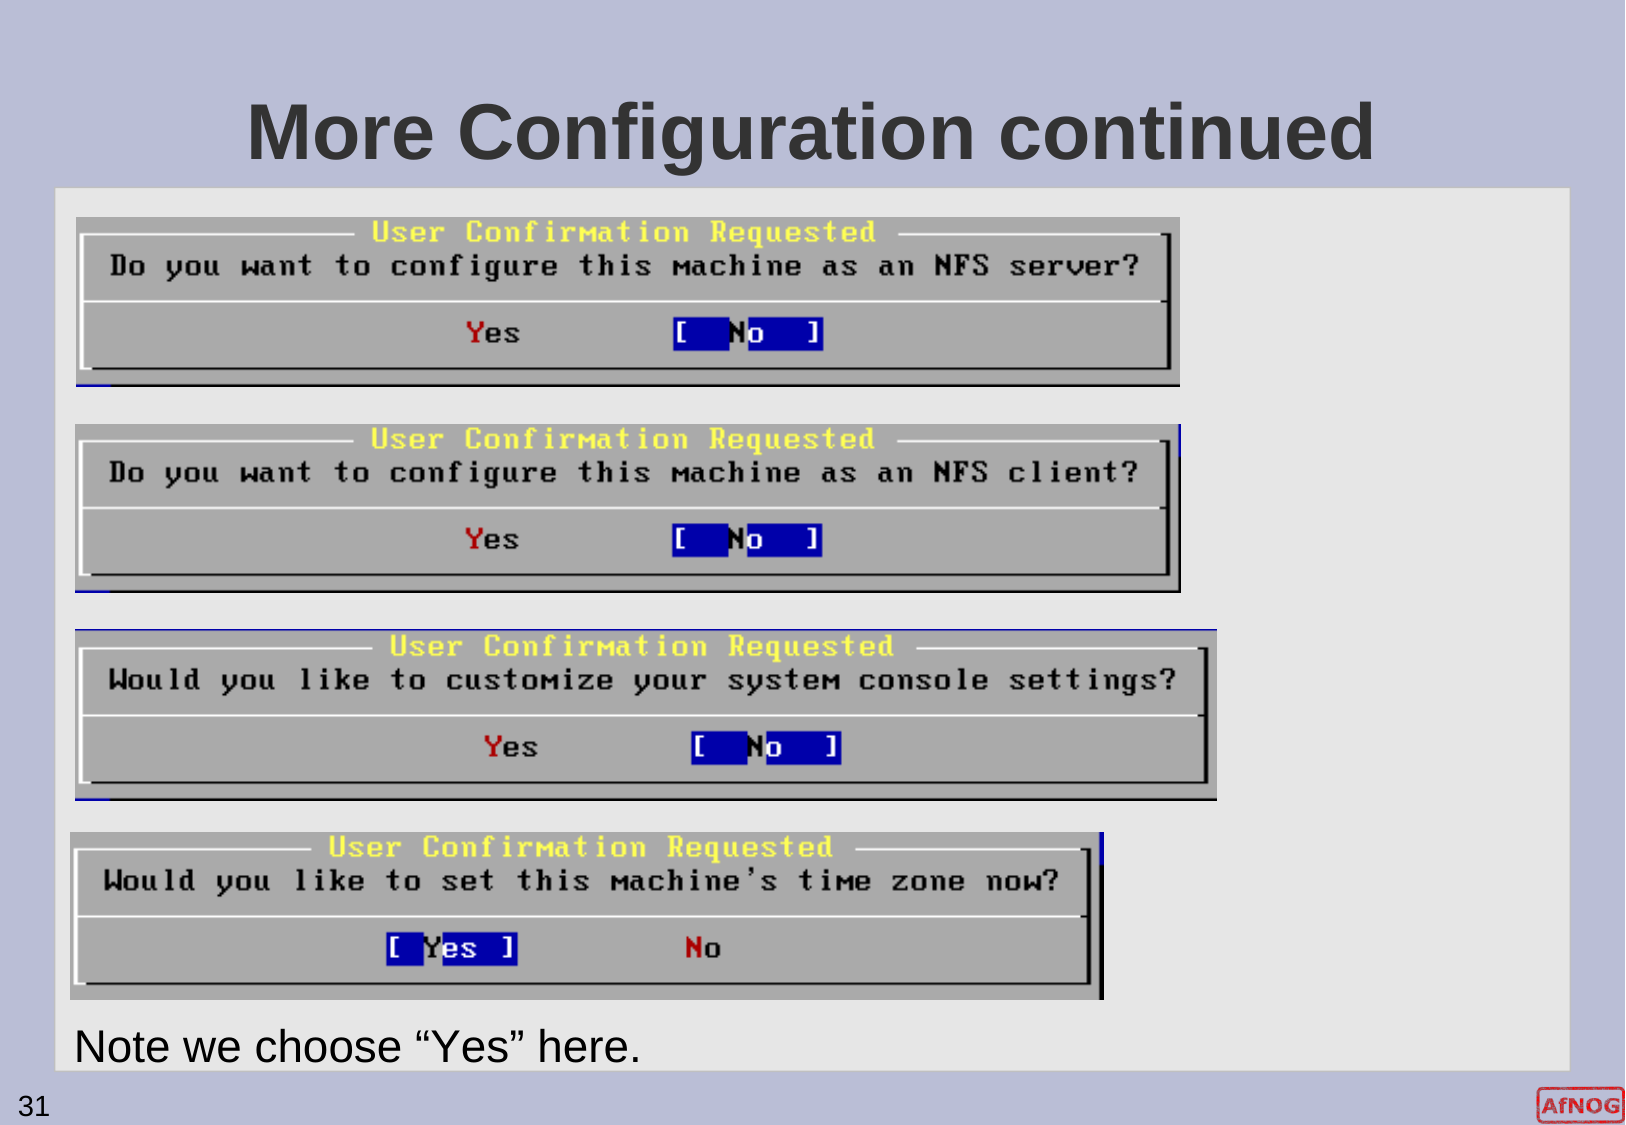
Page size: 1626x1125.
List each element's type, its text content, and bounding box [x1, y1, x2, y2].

text_box Note we choose “Yes” here. [59, 1009, 1182, 1077]
picture [75, 424, 1181, 593]
picture [70, 832, 1104, 1000]
text_box More Configuration continued [54, 44, 1571, 215]
picture [75, 629, 1217, 801]
picture [76, 217, 1180, 387]
picture [1535, 1085, 1626, 1125]
